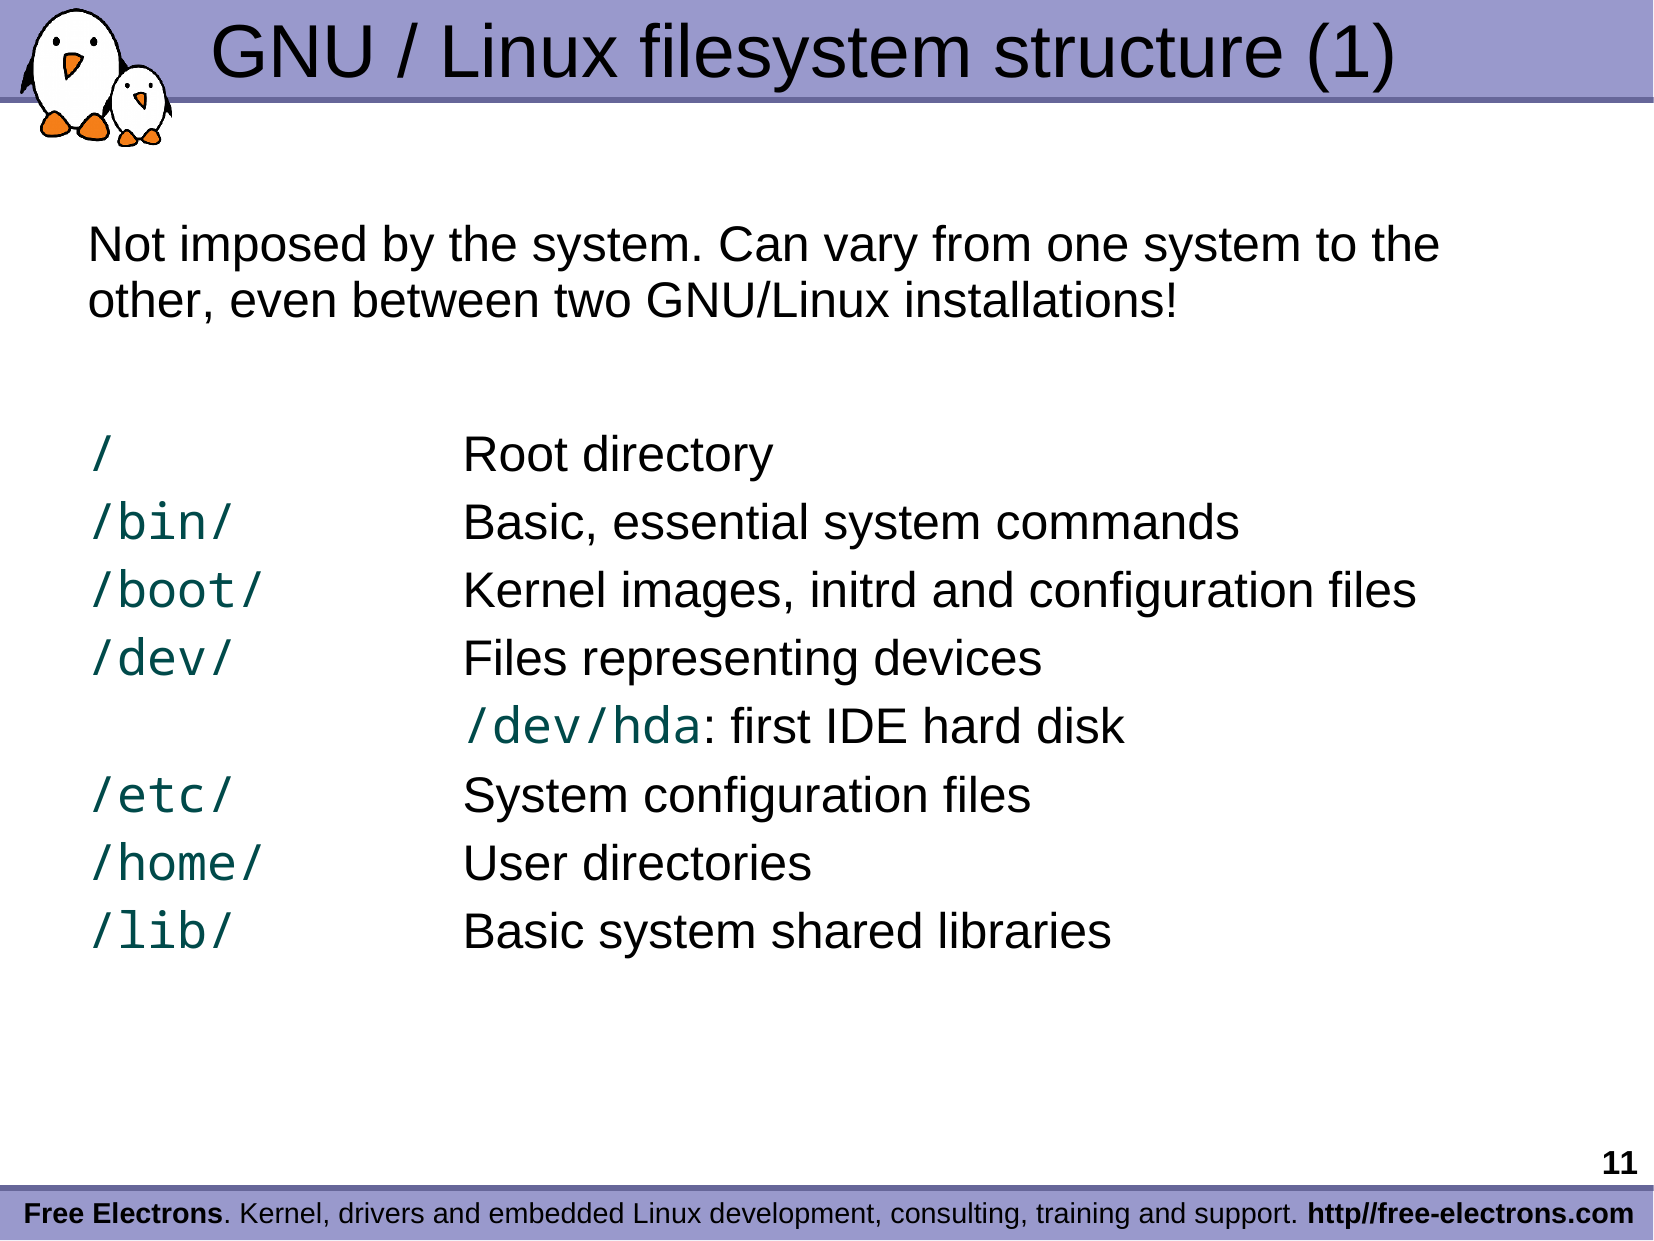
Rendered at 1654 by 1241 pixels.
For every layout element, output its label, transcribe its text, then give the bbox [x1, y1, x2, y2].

title GNU / Linux filesystem structure (1) [59, 0, 1550, 103]
picture [20, 8, 172, 147]
list Not imposed by the system. Can vary from one system to the other, even between two GNU/Linux installations! / Root directory /bin/ Basic, essential system commands /boot/ Kernel images, initrd and configuration files /dev/ Files representing devices /dev/hda: first IDE hard disk /etc/ System configuration files /home/ User directories /lib/ Basic system shared libraries [64, 216, 1518, 1053]
